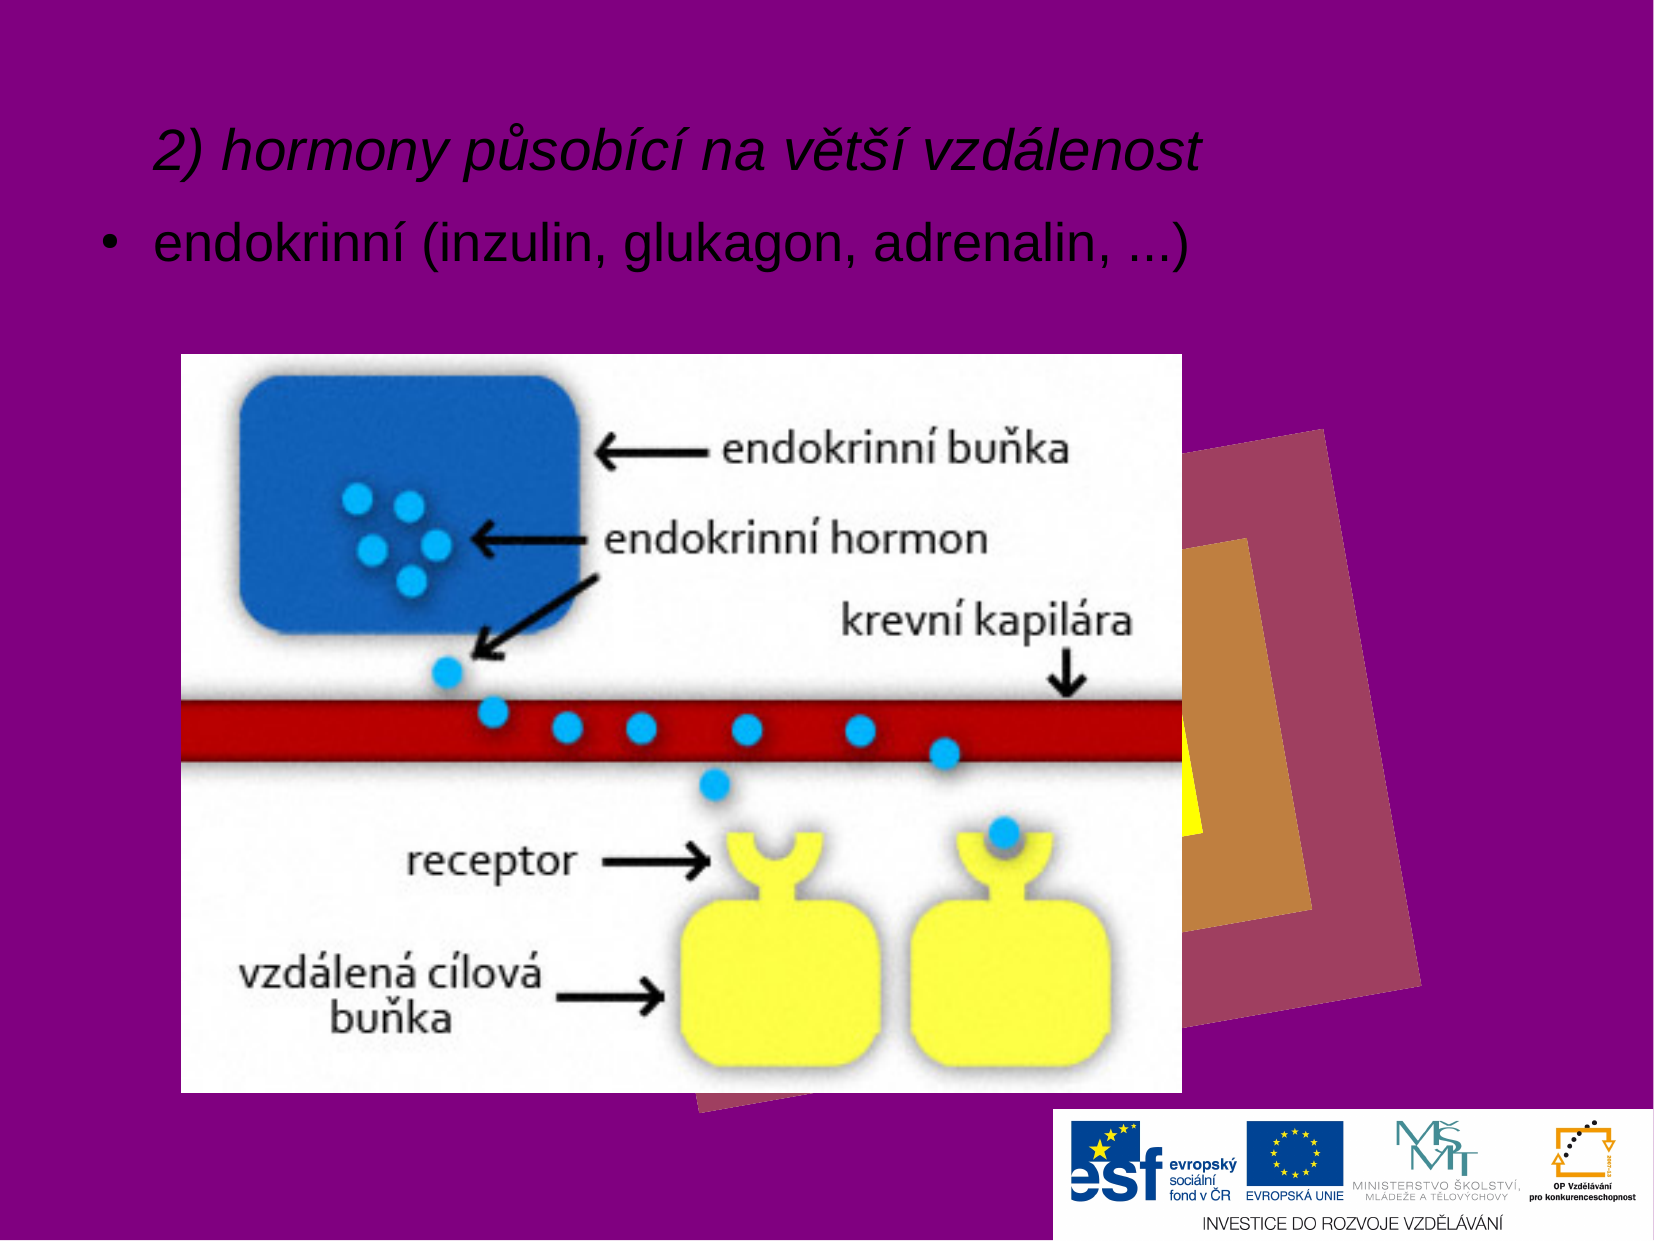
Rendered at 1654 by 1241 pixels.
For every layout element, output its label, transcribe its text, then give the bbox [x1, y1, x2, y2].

list 2) hormony působící na větší vzdálenost endokrinní (inzulin, glukagon, adrenalin, ...) [82, 118, 1571, 937]
picture [1053, 1109, 1654, 1241]
picture [181, 354, 1182, 1093]
